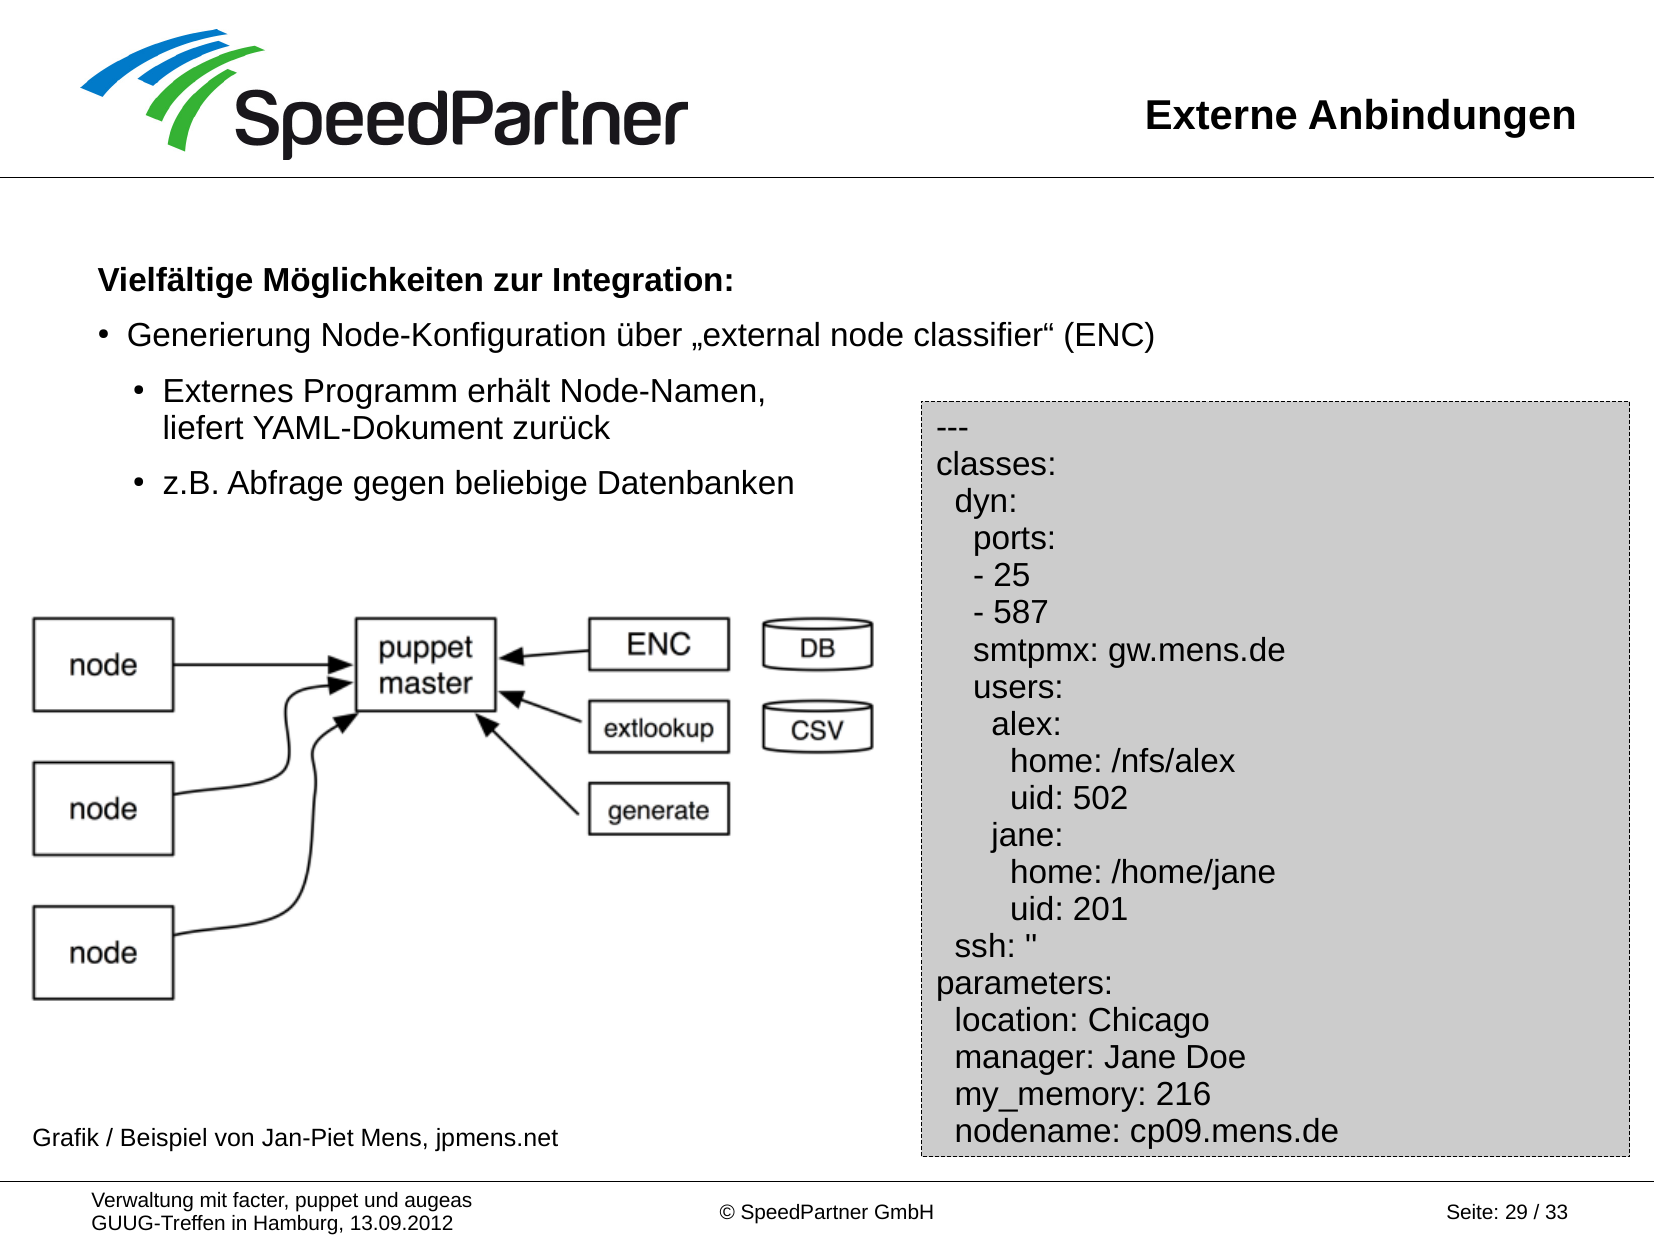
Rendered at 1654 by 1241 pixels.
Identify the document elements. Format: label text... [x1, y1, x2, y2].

text_box Grafik / Beispiel von Jan-Piet Mens, jpmens.net [17, 1116, 575, 1159]
picture [29, 614, 877, 1004]
picture [80, 29, 688, 160]
text_box Vielfältige Möglichkeiten zur Integration: Generierung Node-Konfiguration über „external node classifier“ (ENC) Externes Programm erhält Node-Namen, liefert YAML-Dokument zurück z.B. Abfrage gegen beliebige Datenbanken [82, 253, 1565, 1177]
title Externe Anbindungen [590, 70, 1577, 160]
text_box --- classes: dyn: ports: - 25 - 587 smtpmx: gw.mens.de users: alex: home: /nfs/alex uid: 502 jane: home: /home/jane uid: 201 ssh: '' parameters: location: Chicago manager: Jane Doe my_memory: 216 nodename: cp09.mens.de [921, 401, 1630, 1157]
